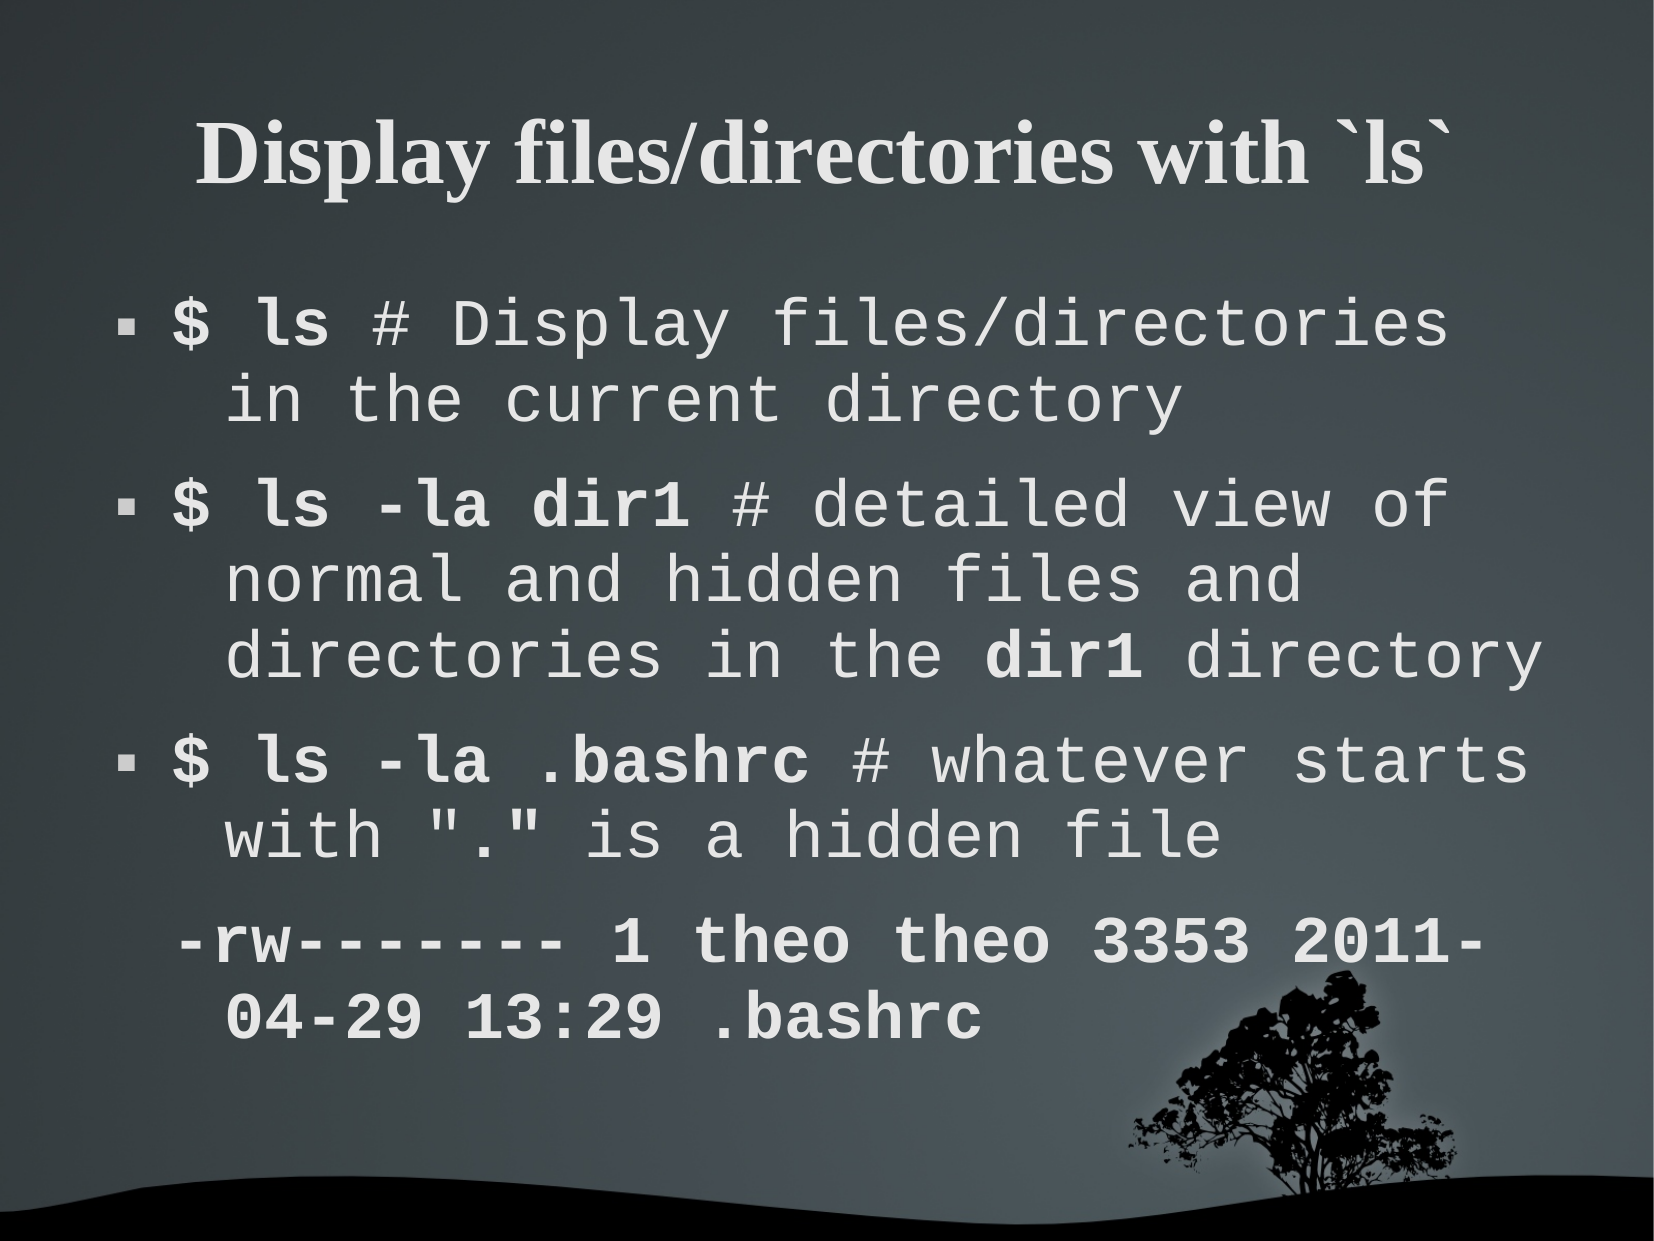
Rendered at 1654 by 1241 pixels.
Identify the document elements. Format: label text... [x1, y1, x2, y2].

list $ ls # Display files/directories in the current directory $ ls -la dir1 # detailed view of normal and hidden files and directories in the dir1 directory $ ls -la .bashrc # whatever starts with "." is a hidden file -rw------- 1 theo theo 3353 2011-04-29 13:29 .bashrc [82, 290, 1571, 1109]
picture [0, 0, 1654, 1241]
title Display files/directories with `ls` [82, 49, 1571, 257]
